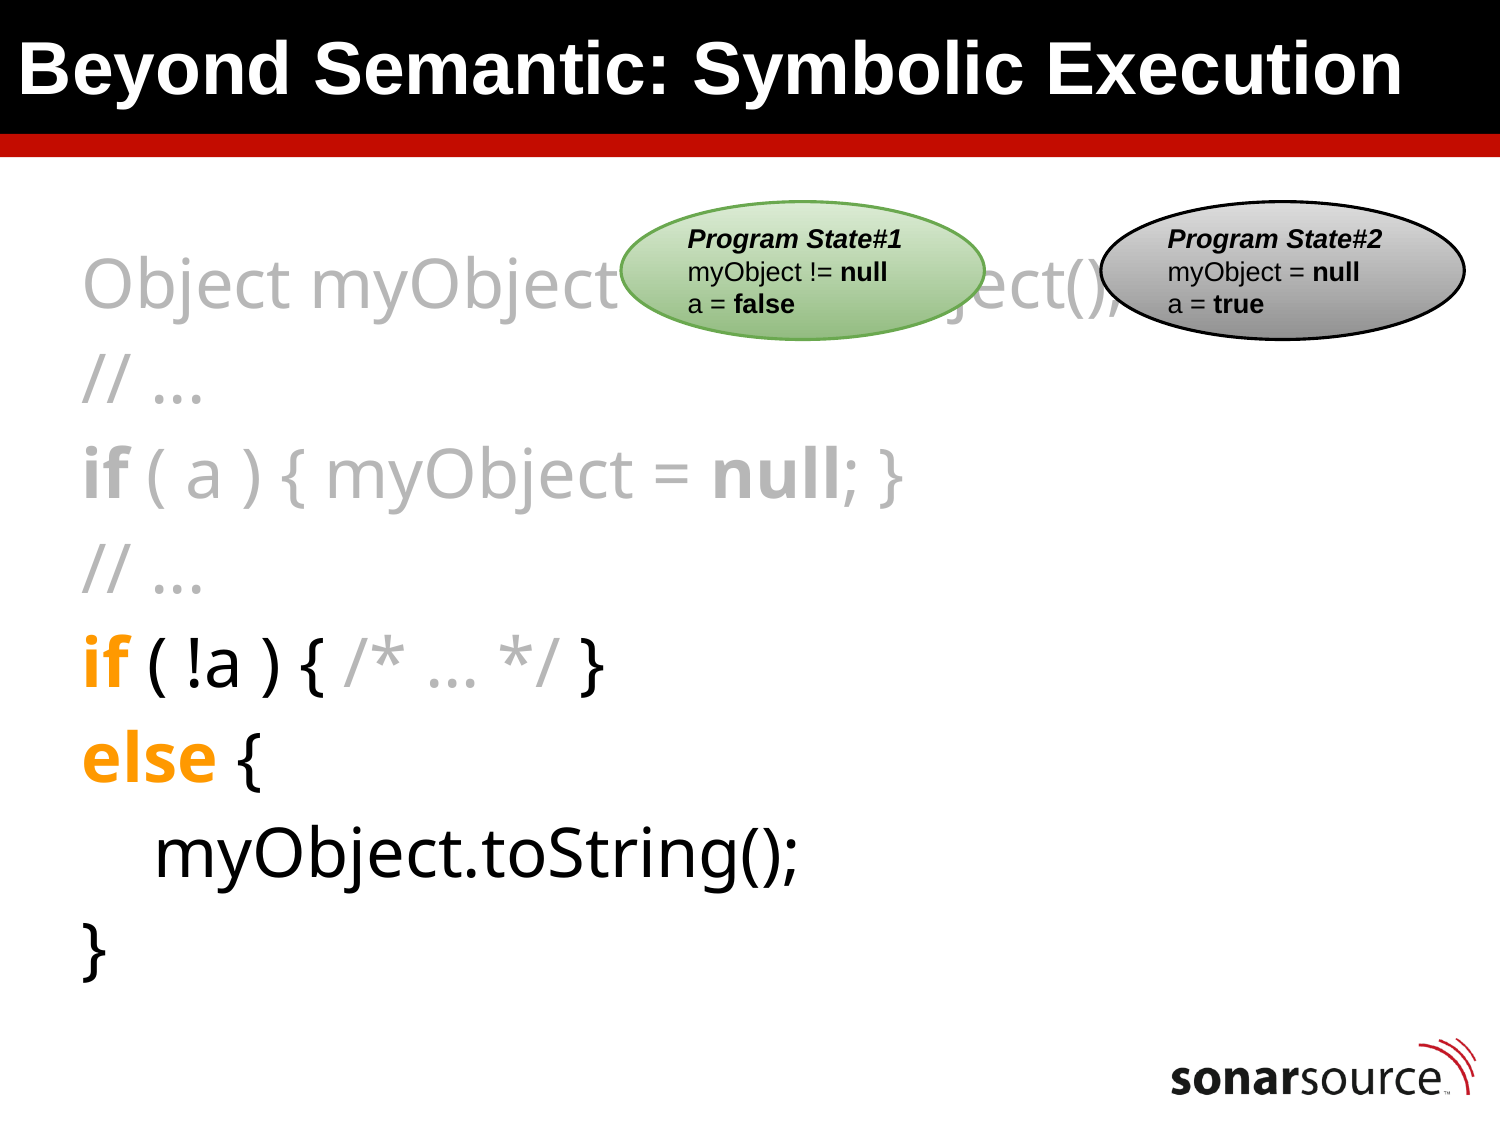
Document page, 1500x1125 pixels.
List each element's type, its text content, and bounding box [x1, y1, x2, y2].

text_box Program State#2 myObject = null a = true [1100, 201, 1465, 340]
text_box Program State#1 myObject != null a = false [620, 201, 985, 340]
picture [1167, 1033, 1480, 1099]
text_box Object myObject = new Object(); // ... if ( a ) { myObject = null; } // ... if ( !a ) { /* … */ } else { myObject.toString(); } [67, 214, 1293, 992]
text_box Beyond Semantic: Symbolic Execution [18, 6, 1465, 123]
